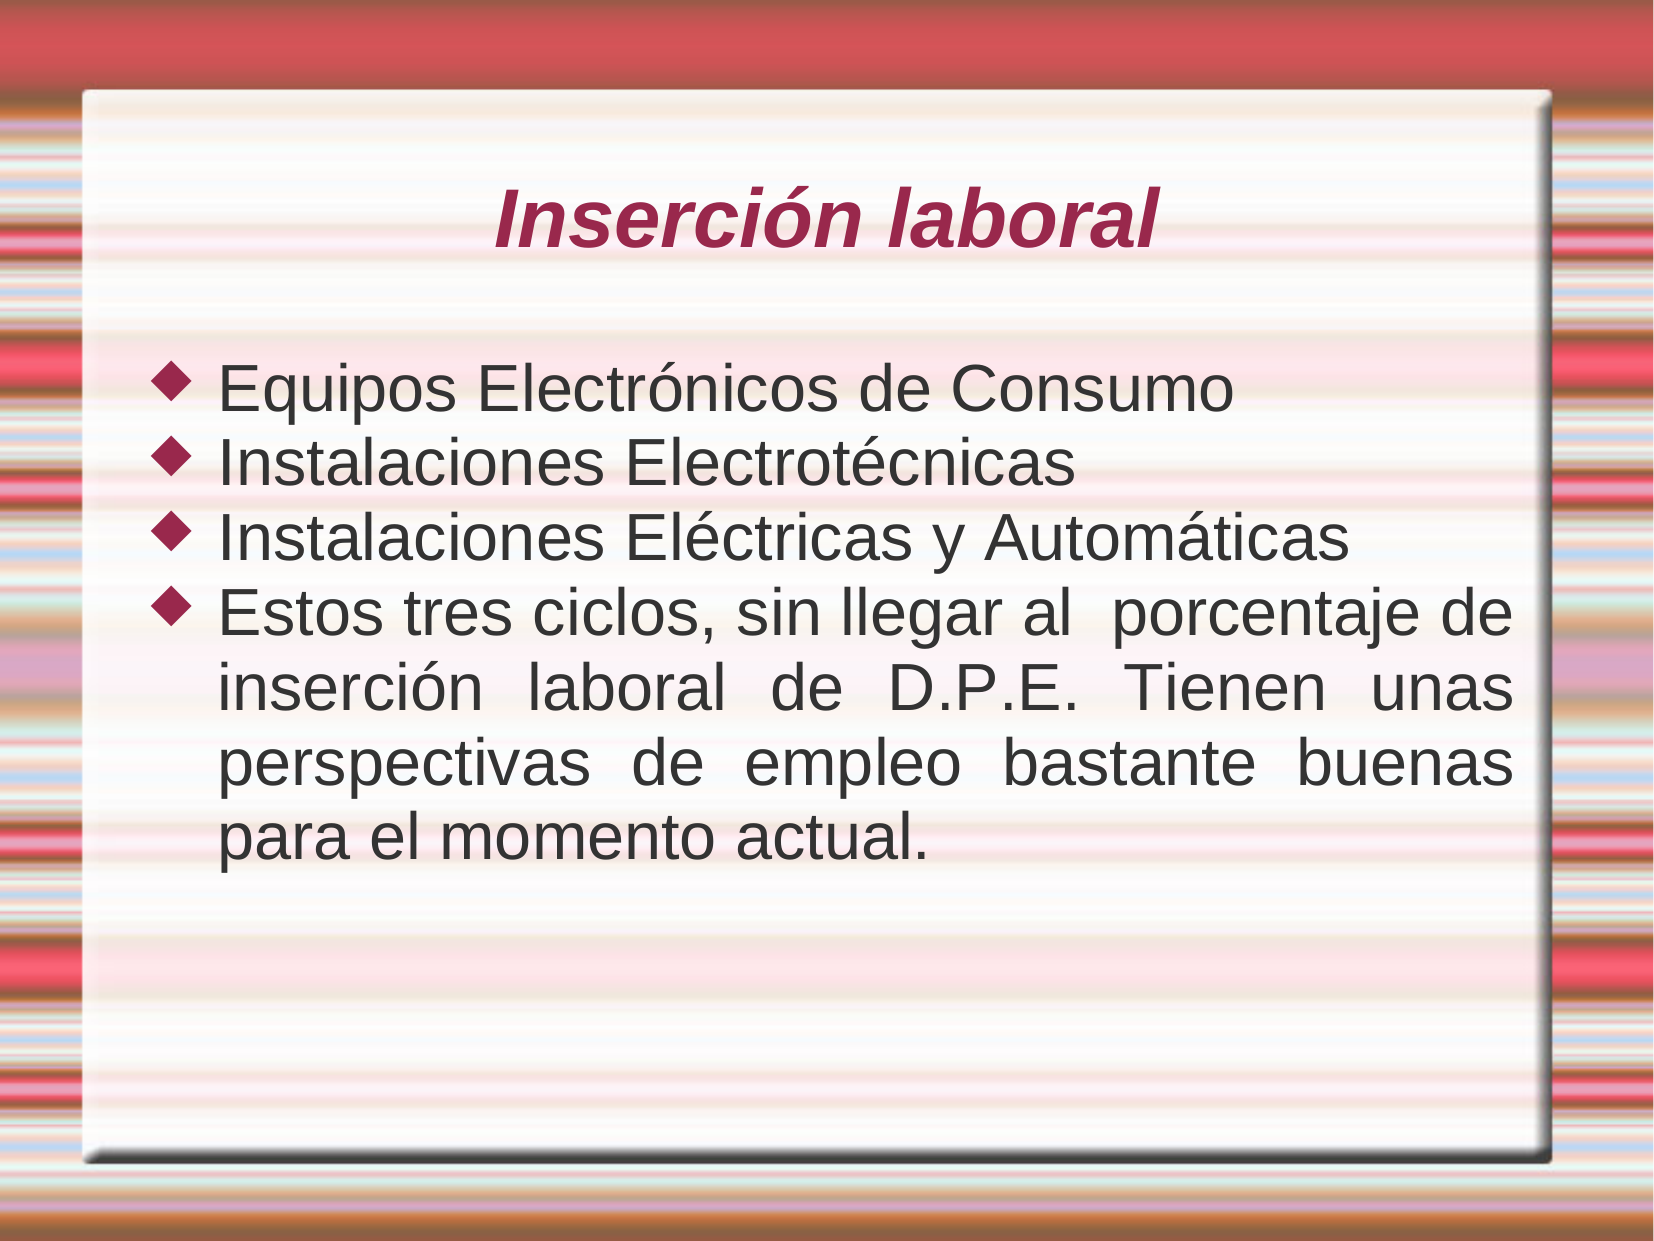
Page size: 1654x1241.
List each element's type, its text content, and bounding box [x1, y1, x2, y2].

list Equipos Electrónicos de Consumo Instalaciones Electrotécnicas Instalaciones Eléctricas y Automáticas Estos tres ciclos, sin llegar al porcentaje de inserción laboral de D.P.E. Tienen unas perspectivas de empleo bastante buenas para el momento actual. [134, 350, 1516, 1155]
picture [0, 0, 1654, 1241]
title Inserción laboral [121, 122, 1534, 315]
